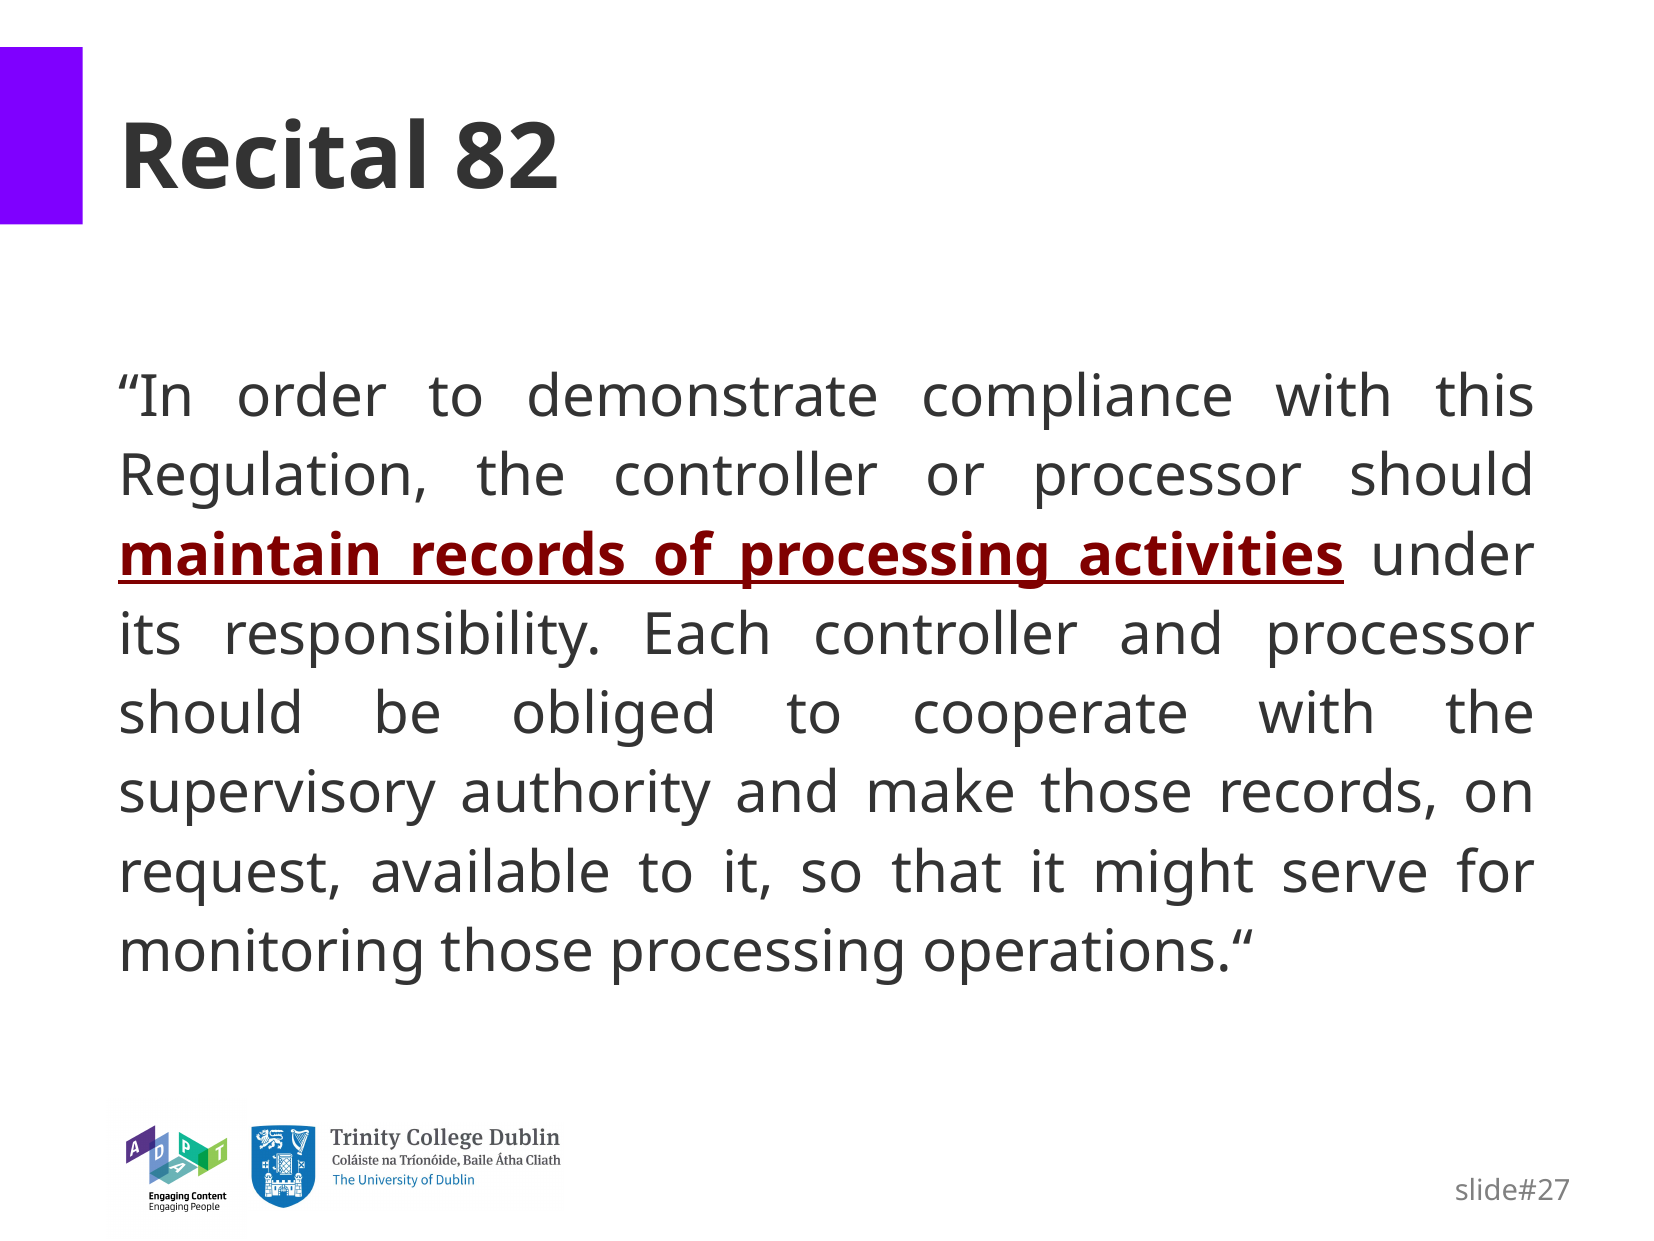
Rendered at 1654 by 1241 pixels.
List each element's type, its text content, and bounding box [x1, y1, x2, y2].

title Recital 82 [118, 49, 1571, 257]
picture [248, 1122, 564, 1211]
list “In order to demonstrate compliance with this Regulation, the controller or processor should maintain records of processing activities under its responsibility. Each controller and processor should be obliged to cooperate with the supervisory authority and make those records, on request, available to it, so that it might serve for monitoring those processing operations.“ [118, 354, 1536, 1074]
picture [106, 1098, 247, 1239]
